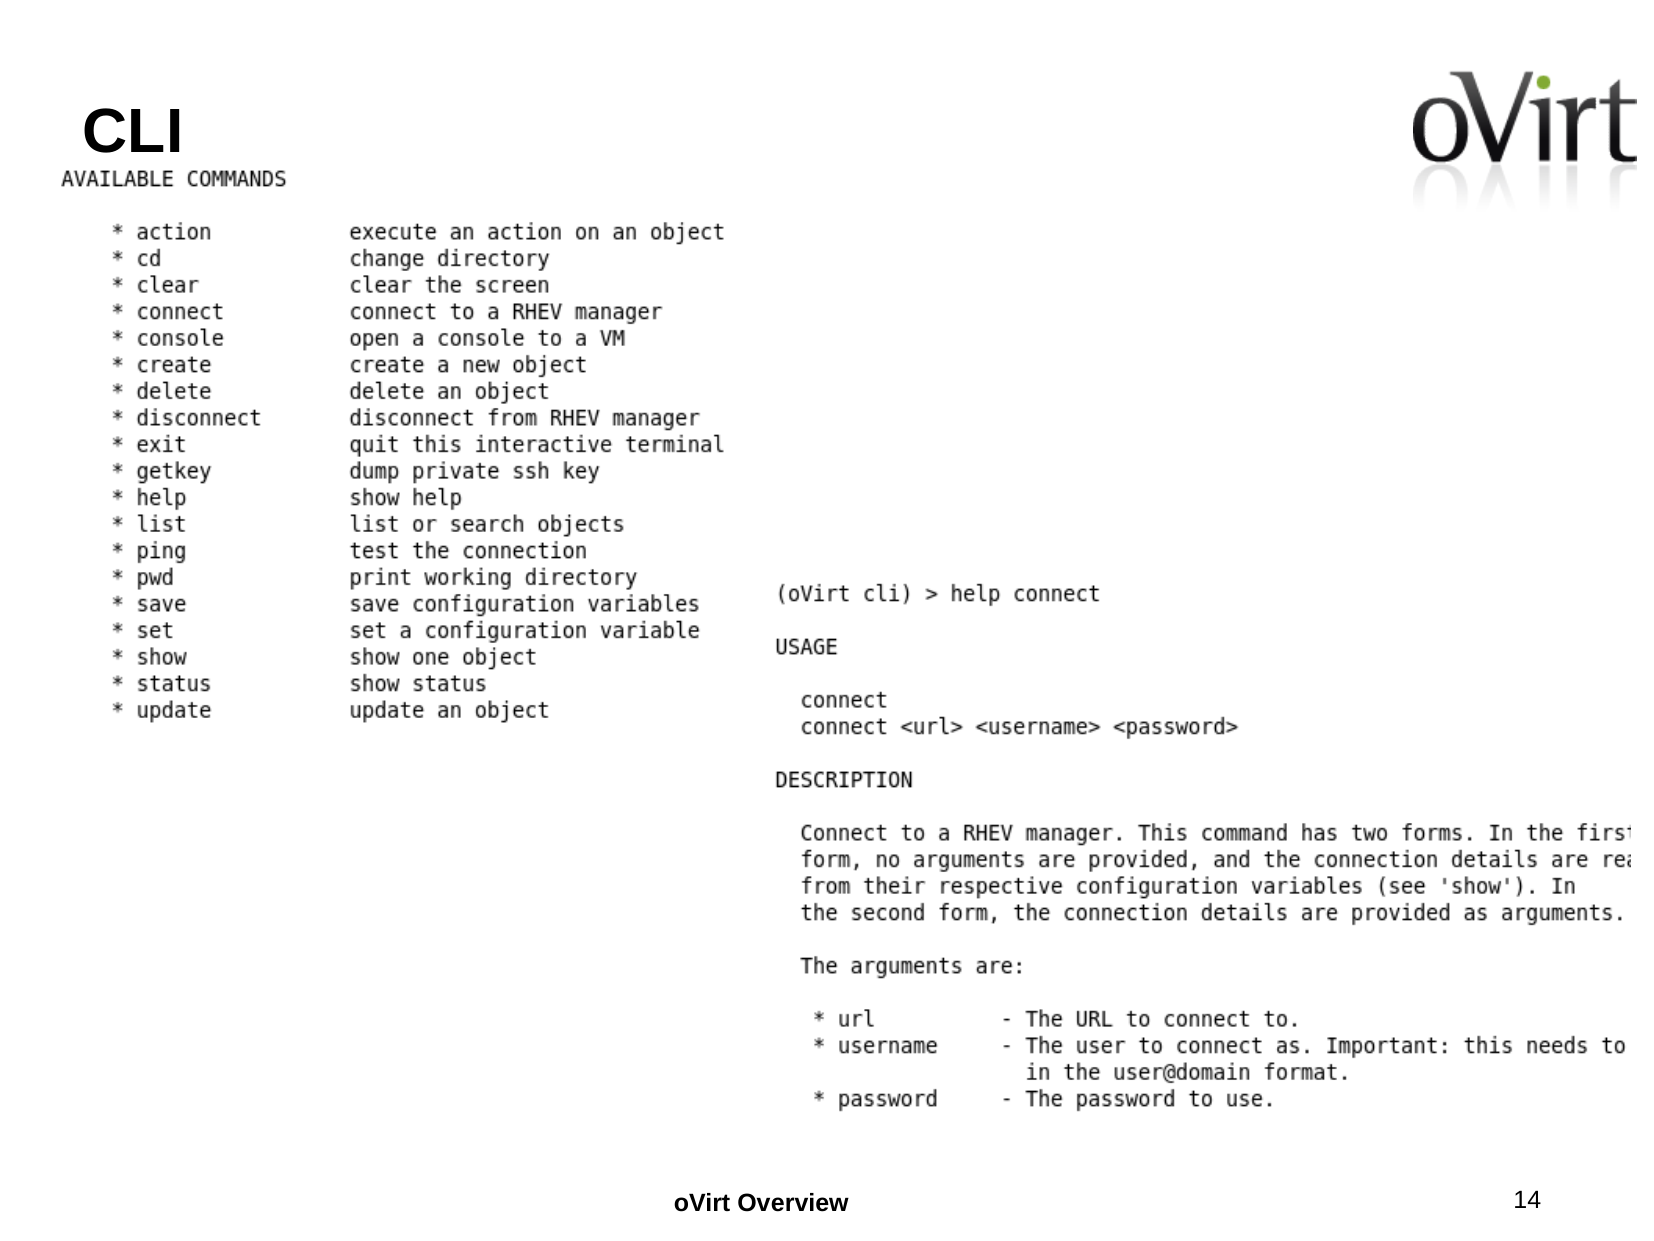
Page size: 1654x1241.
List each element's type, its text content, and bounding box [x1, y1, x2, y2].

picture [60, 160, 1631, 1116]
title CLI [82, 37, 1571, 226]
picture [1571, 63, 1637, 212]
